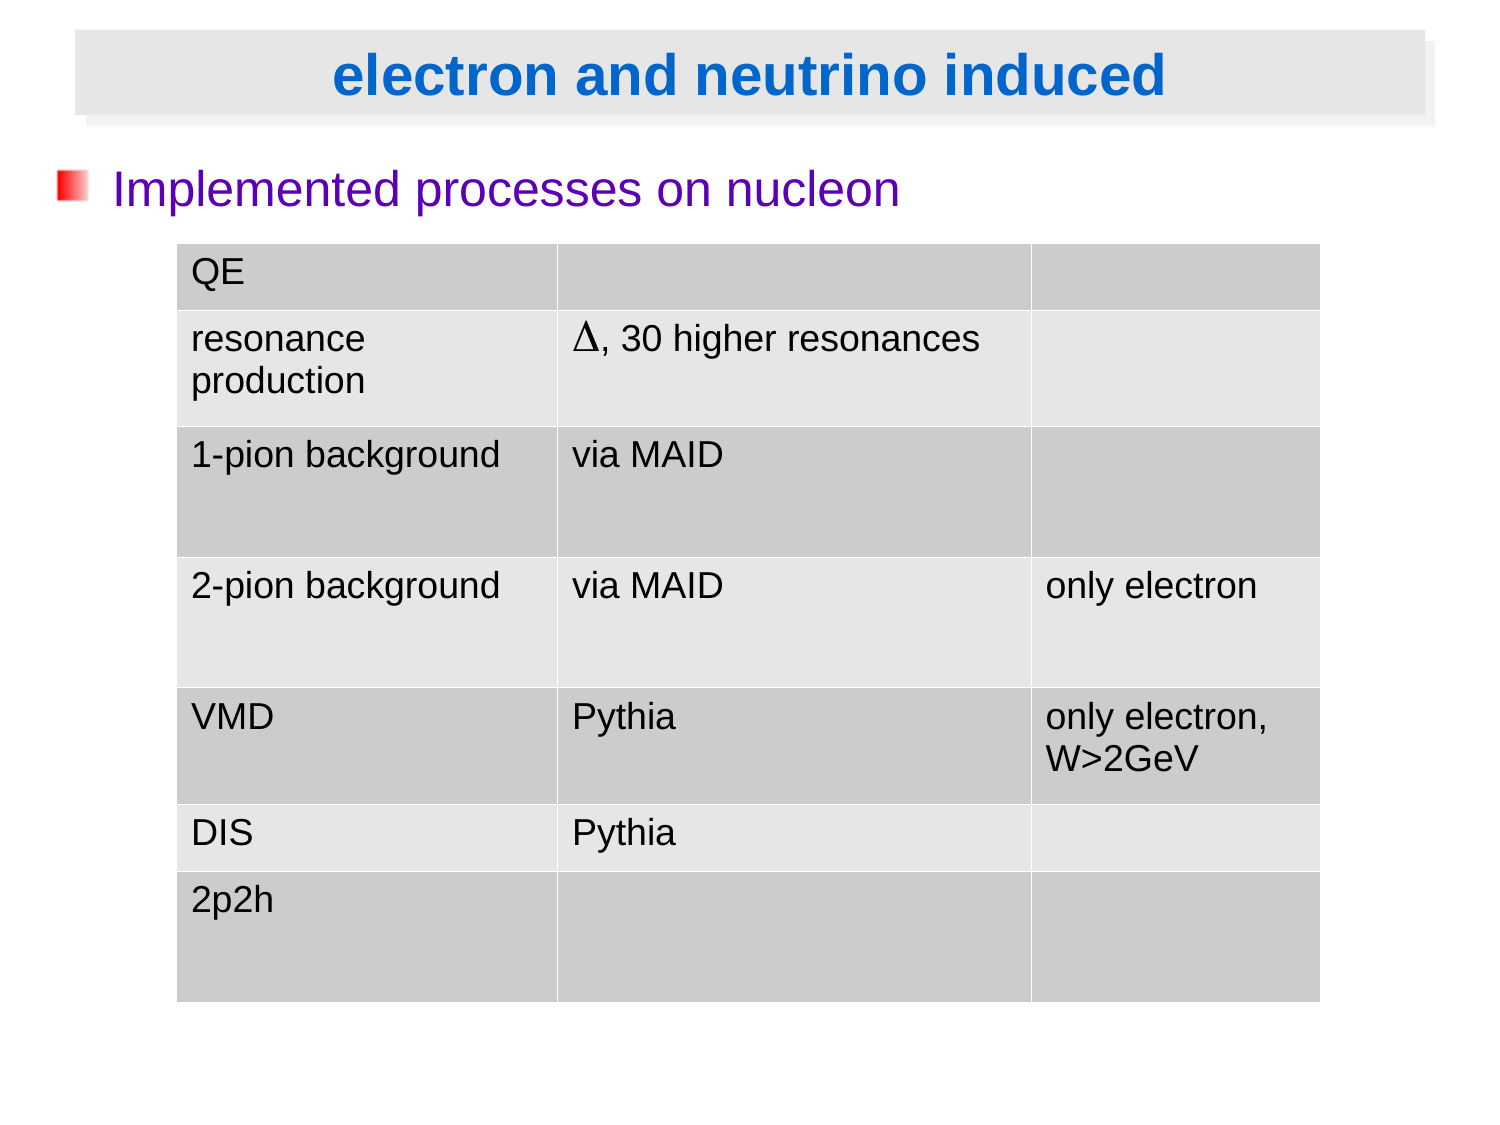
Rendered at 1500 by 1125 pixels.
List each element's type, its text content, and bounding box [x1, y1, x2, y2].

title electron and neutrino induced [75, 29, 1426, 116]
list Implemented processes on nucleon [41, 148, 1459, 1093]
